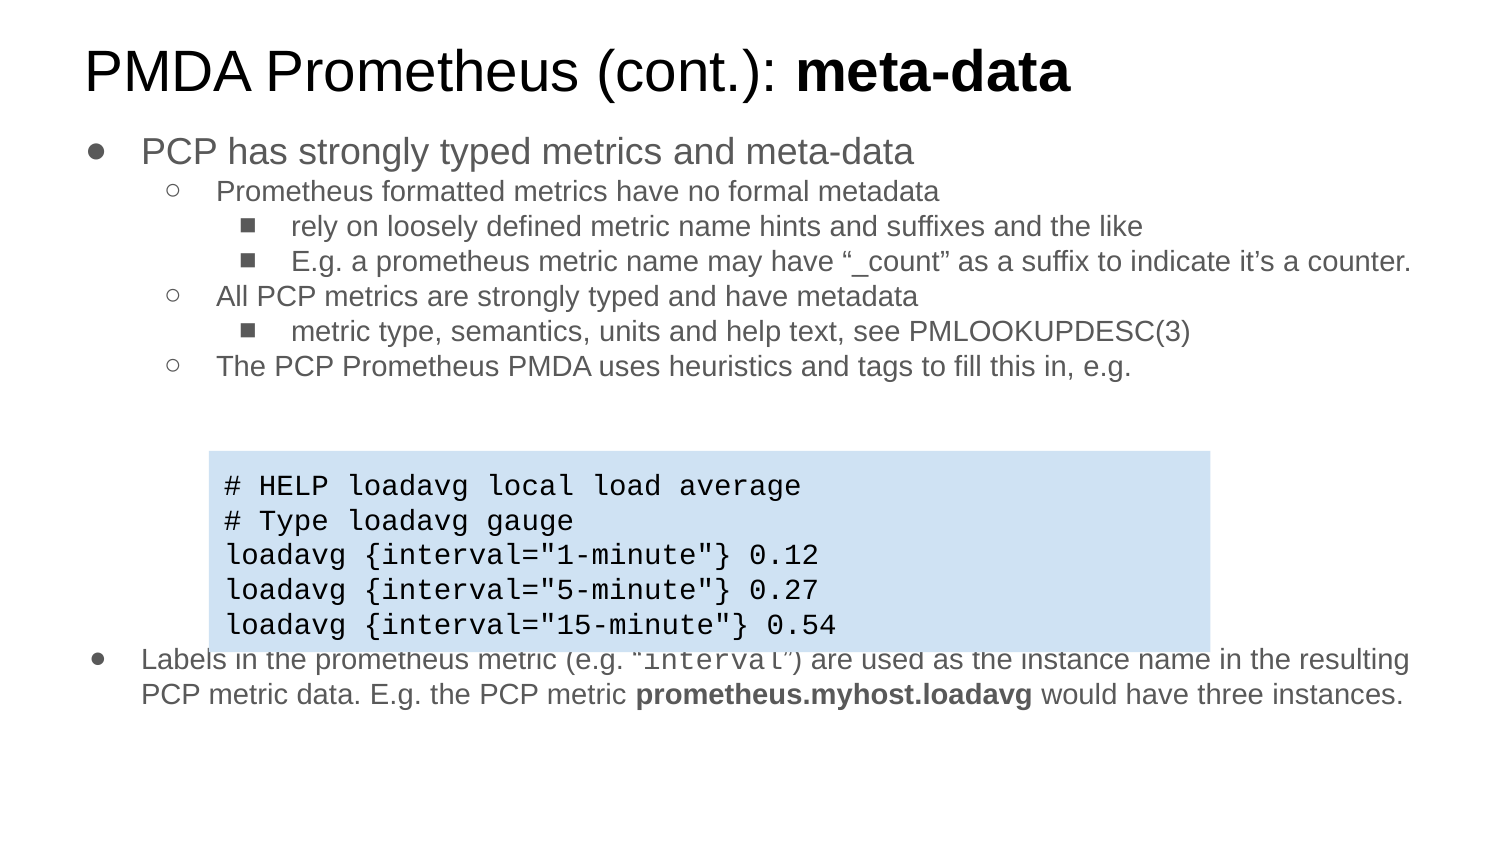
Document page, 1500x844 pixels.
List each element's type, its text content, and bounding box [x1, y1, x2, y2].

list PCP has strongly typed metrics and meta-data Prometheus formatted metrics have no formal metadata rely on loosely defined metric name hints and suffixes and the like E.g. a prometheus metric name may have “_count” as a suffix to indicate it’s a counter. All PCP metrics are strongly typed and have metadata metric type, semantics, units and help text, see PMLOOKUPDESC(3) The PCP Prometheus PMDA uses heuristics and tags to fill this in, e.g. Labels in the prometheus metric (e.g. “interval”) are used as the instance name in the resulting PCP metric data. E.g. the PCP metric prometheus.myhost.loadavg would have three instances. [51, 112, 1449, 805]
title PMDA Prometheus (cont.): meta-data [69, 18, 1468, 113]
text_box # HELP loadavg local load average # Type loadavg gauge loadavg {interval="1-minute"} 0.12 loadavg {interval="5-minute"} 0.27 loadavg {interval="15-minute"} 0.54 [208, 450, 1211, 653]
